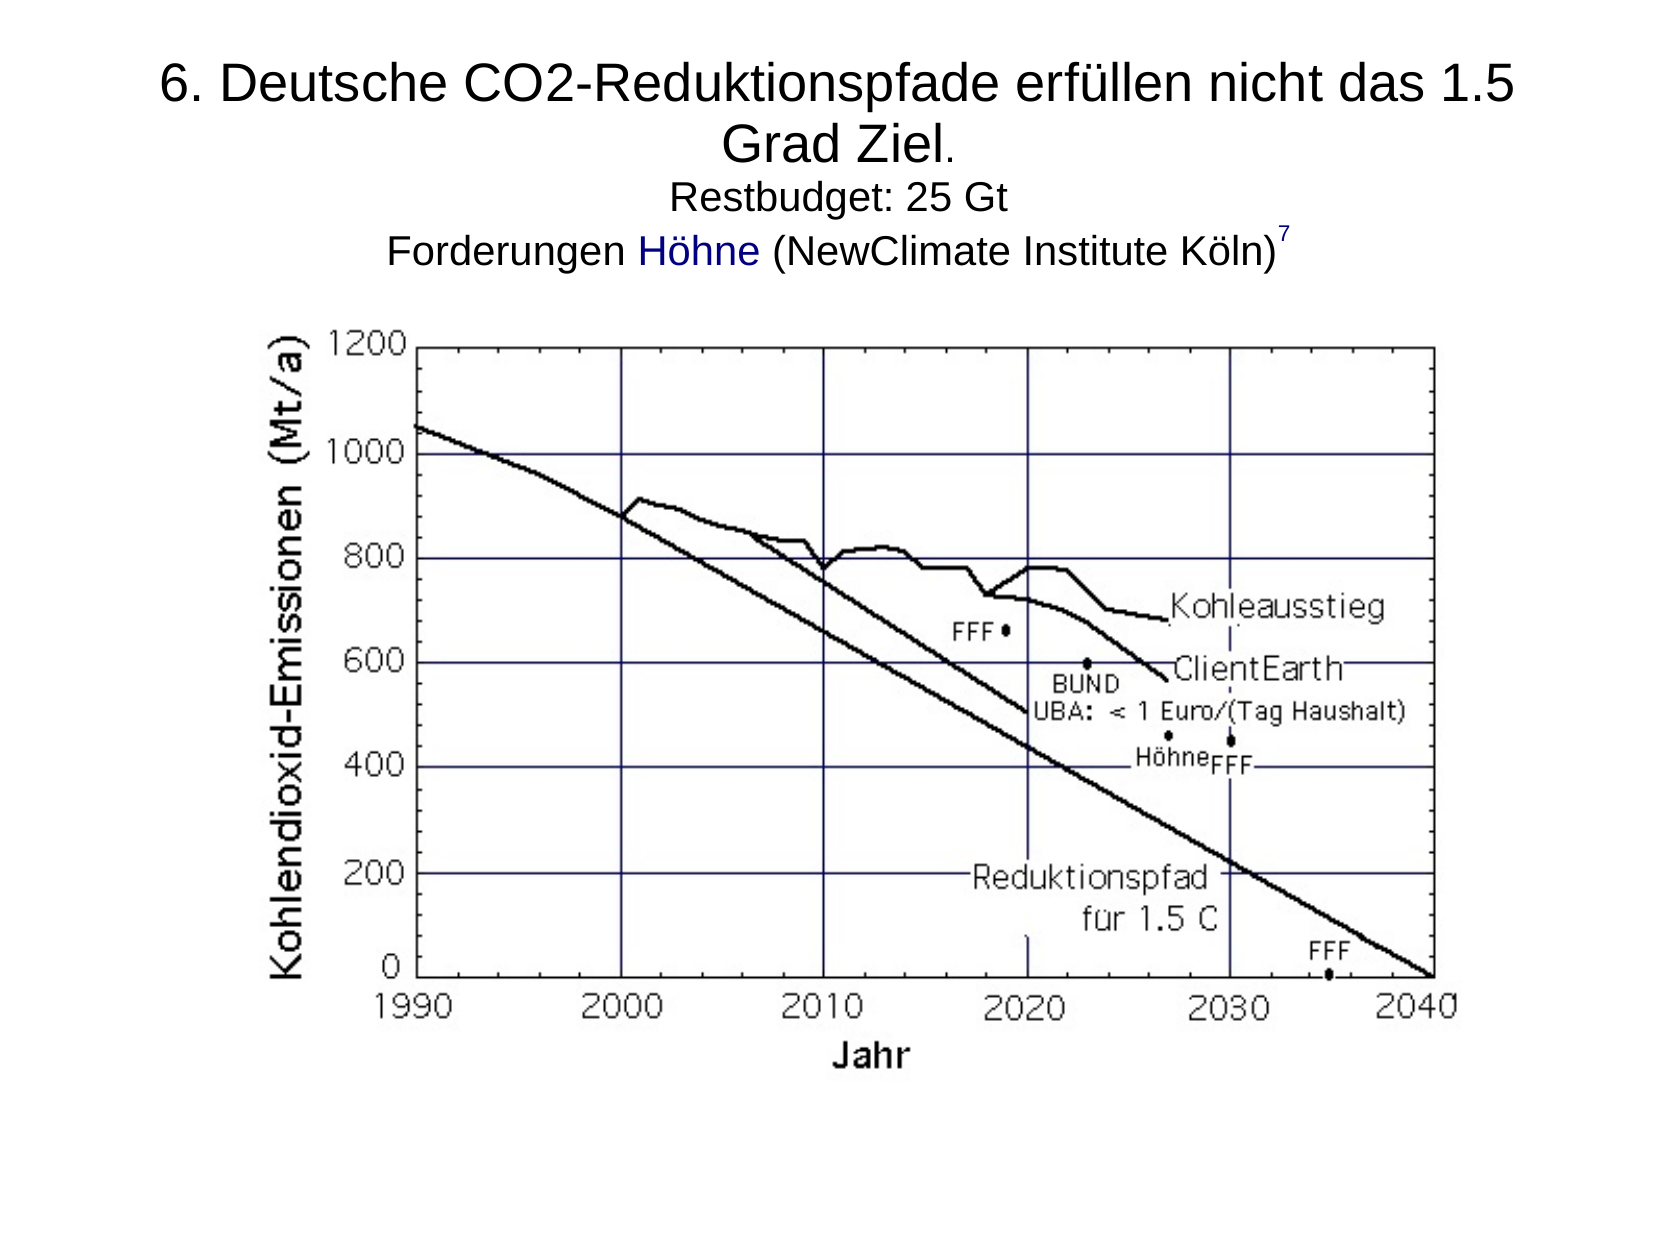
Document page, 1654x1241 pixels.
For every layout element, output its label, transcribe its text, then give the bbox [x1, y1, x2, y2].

title 6. Deutsche CO2-Reduktionspfade erfüllen nicht das 1.5 Grad Ziel. Restbudget: 25 Gt Forderungen Höhne (NewClimate Institute Köln)7 [94, 52, 1583, 275]
picture [210, 314, 1461, 1148]
